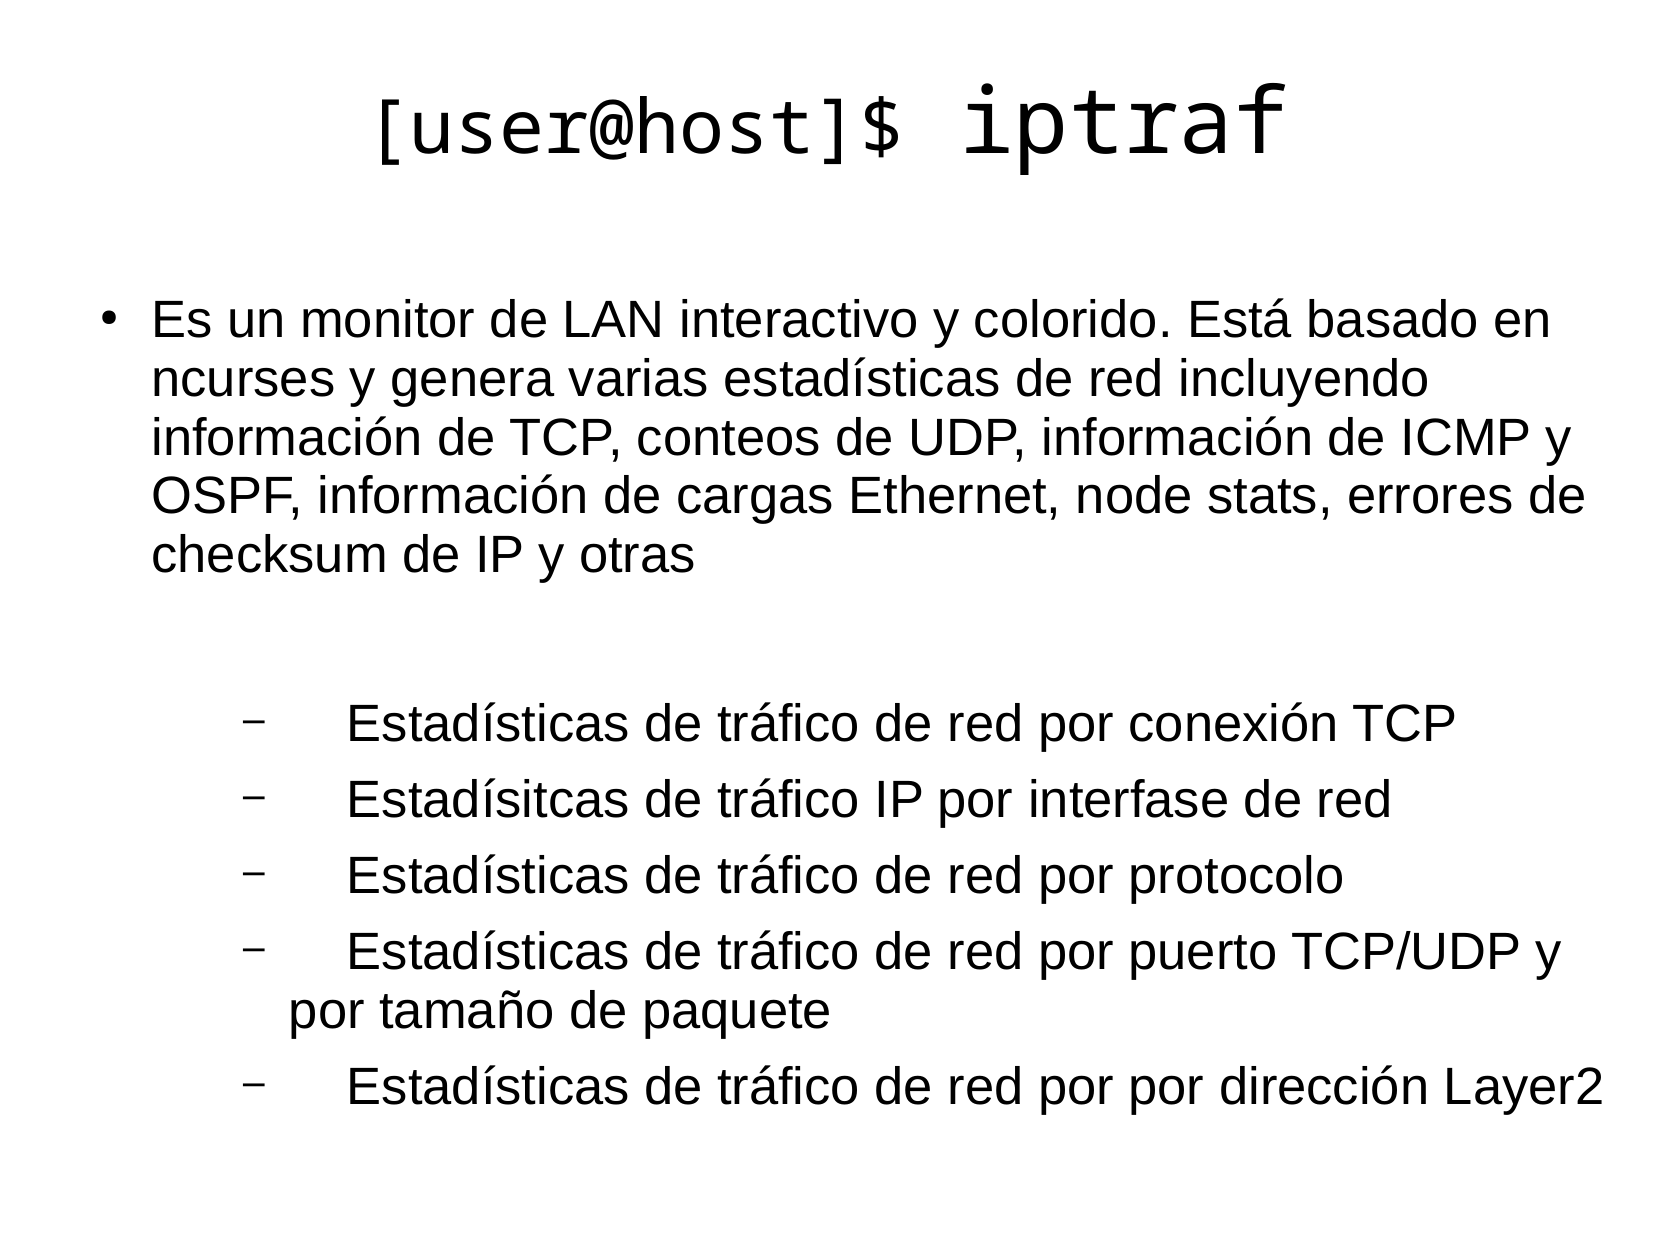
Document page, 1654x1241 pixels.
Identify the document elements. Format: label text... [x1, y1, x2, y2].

title [user@host]$ iptraf [82, 49, 1571, 188]
list Es un monitor de LAN interactivo y colorido. Está basado en ncurses y genera varias estadísticas de red incluyendo información de TCP, conteos de UDP, información de ICMP y OSPF, información de cargas Ethernet, node stats, errores de checksum de IP y otras Estadísticas de tráfico de red por conexión TCP Estadísitcas de tráfico IP por interfase de red Estadísticas de tráfico de red por protocolo Estadísticas de tráfico de red por puerto TCP/UDP y por tamaño de paquete Estadísticas de tráfico de red por por dirección Layer2 [82, 290, 1613, 1163]
